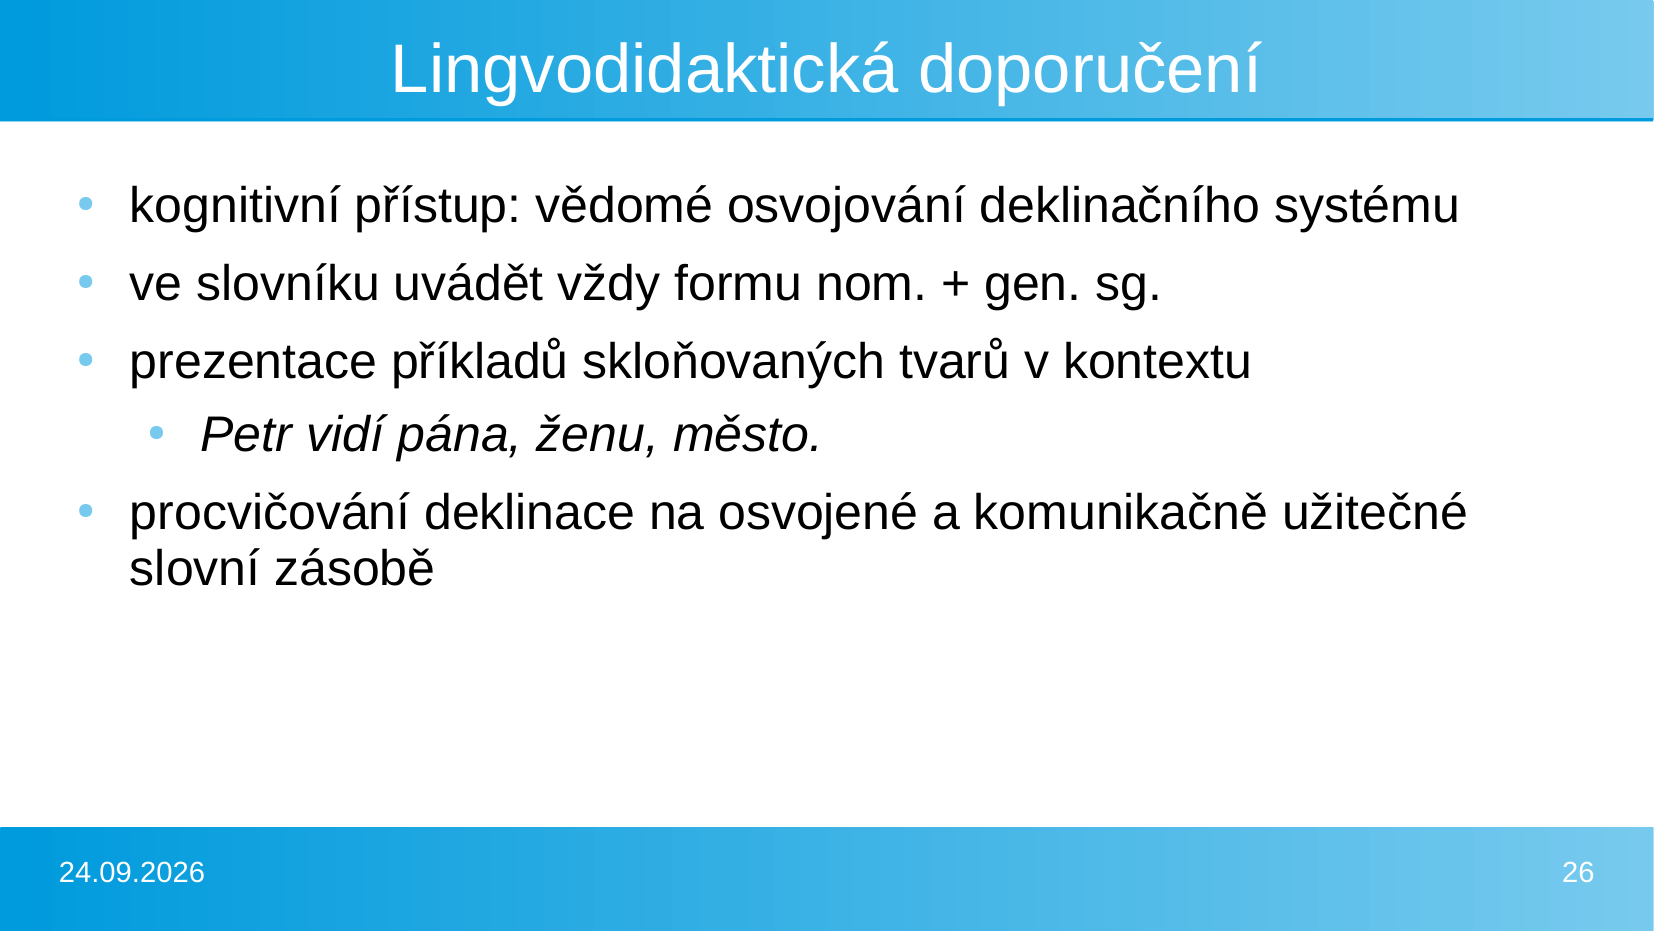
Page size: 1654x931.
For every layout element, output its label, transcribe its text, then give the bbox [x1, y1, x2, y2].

title Lingvodidaktická doporučení [59, 29, 1595, 108]
list kognitivní přístup: vědomé osvojování deklinačního systému ve slovníku uvádět vždy formu nom. + gen. sg. prezentace příkladů skloňovaných tvarů v kontextu Petr vidí pána, ženu, město. procvičování deklinace na osvojené a komunikačně užitečné slovní zásobě [59, 177, 1595, 768]
